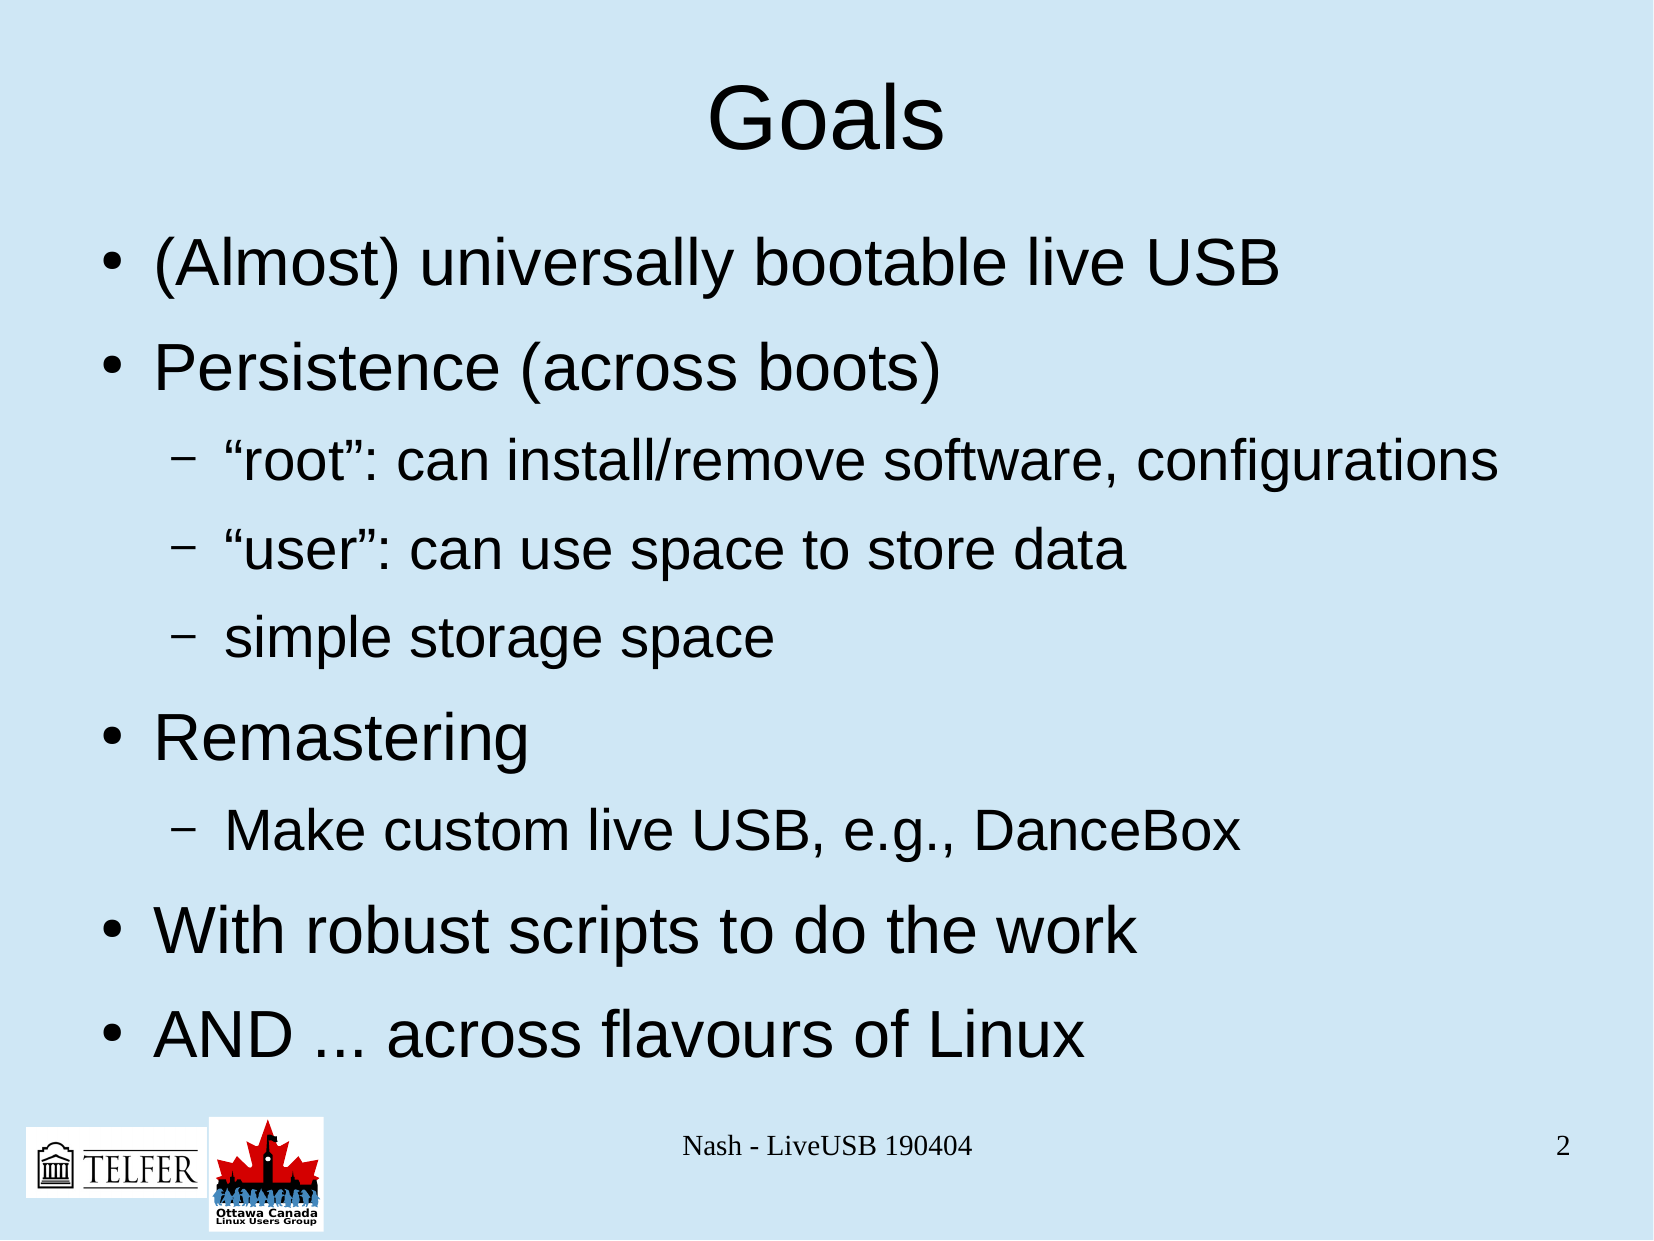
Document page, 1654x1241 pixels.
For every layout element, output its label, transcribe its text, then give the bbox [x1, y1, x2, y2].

list (Almost) universally bootable live USB Persistence (across boots) “root”: can install/remove software, configurations “user”: can use space to store data simple storage space Remastering Make custom live USB, e.g., DanceBox With robust scripts to do the work AND ... across flavours of Linux [82, 225, 1571, 945]
picture [26, 1127, 207, 1198]
title Goals [82, 13, 1571, 222]
